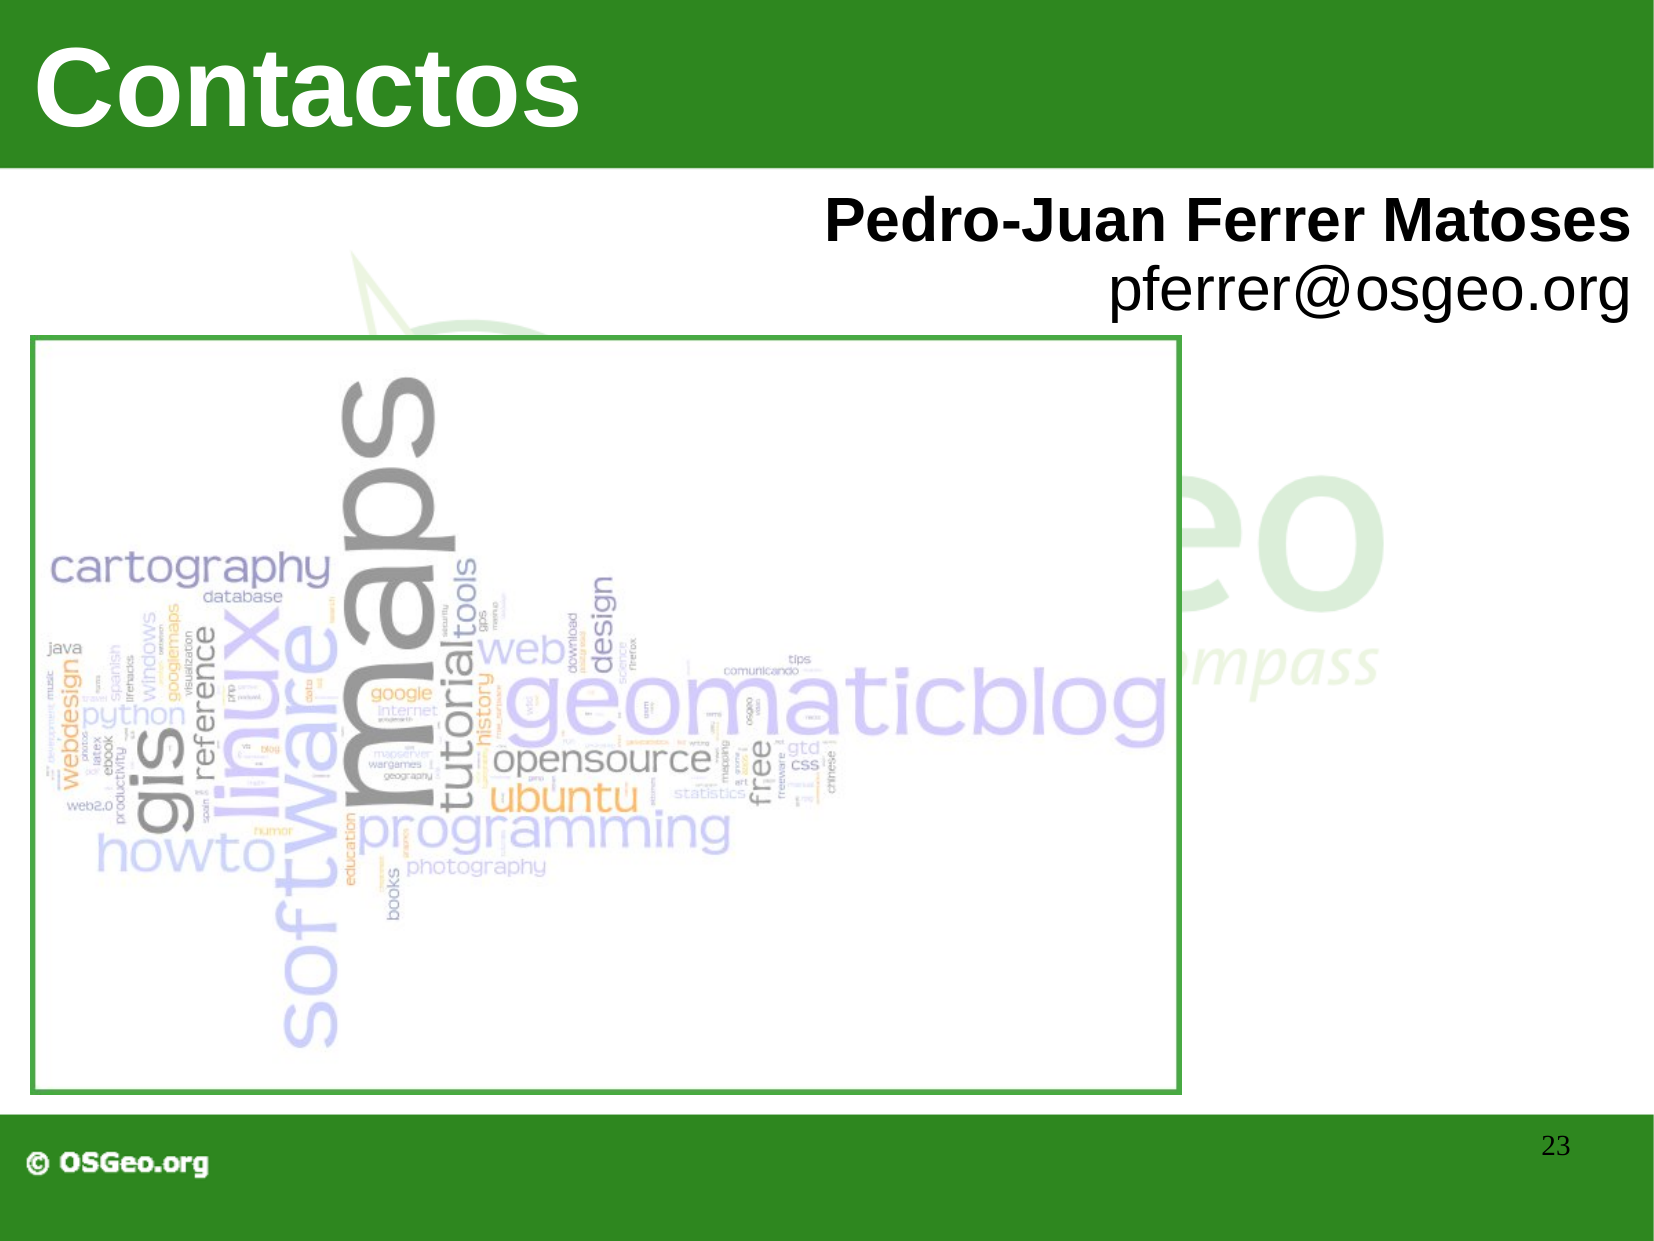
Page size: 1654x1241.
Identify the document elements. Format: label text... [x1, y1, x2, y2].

picture [0, 0, 1654, 1241]
text_box Pedro-Juan Ferrer Matoses pferrer@osgeo.org [620, 177, 1648, 365]
text_box Contactos [18, 17, 599, 159]
